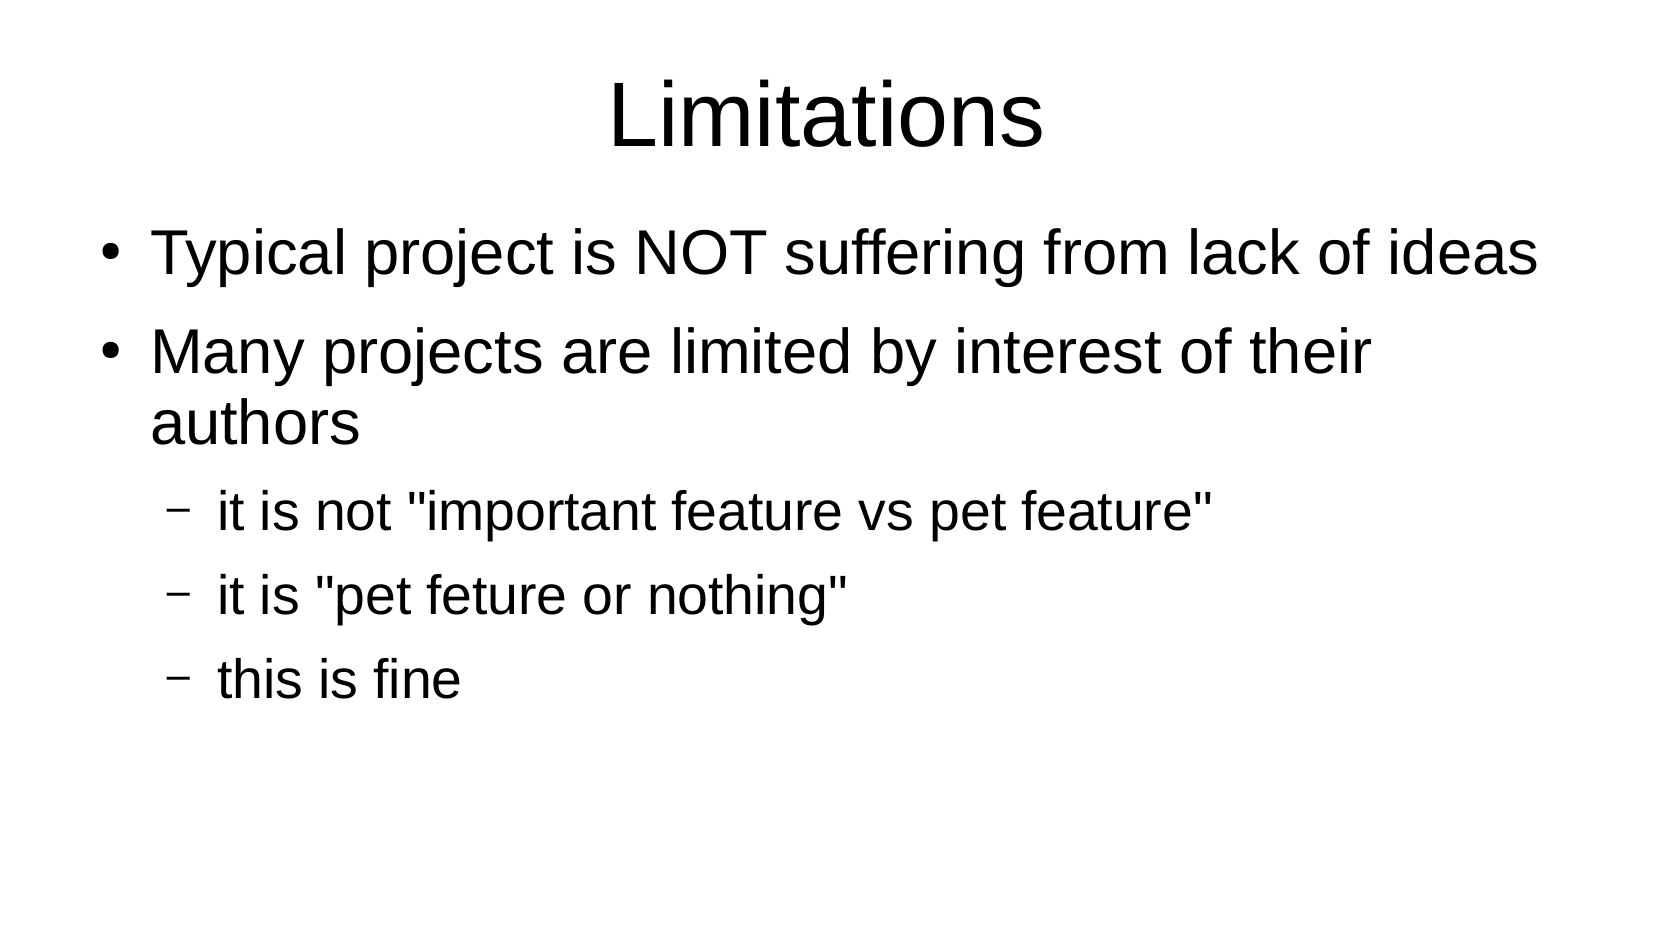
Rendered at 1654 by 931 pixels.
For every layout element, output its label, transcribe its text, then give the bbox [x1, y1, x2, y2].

title Limitations [82, 37, 1571, 193]
list Typical project is NOT suffering from lack of ideas Many projects are limited by interest of their authors it is not "important feature vs pet feature" it is "pet feture or nothing" this is fine [82, 217, 1571, 758]
